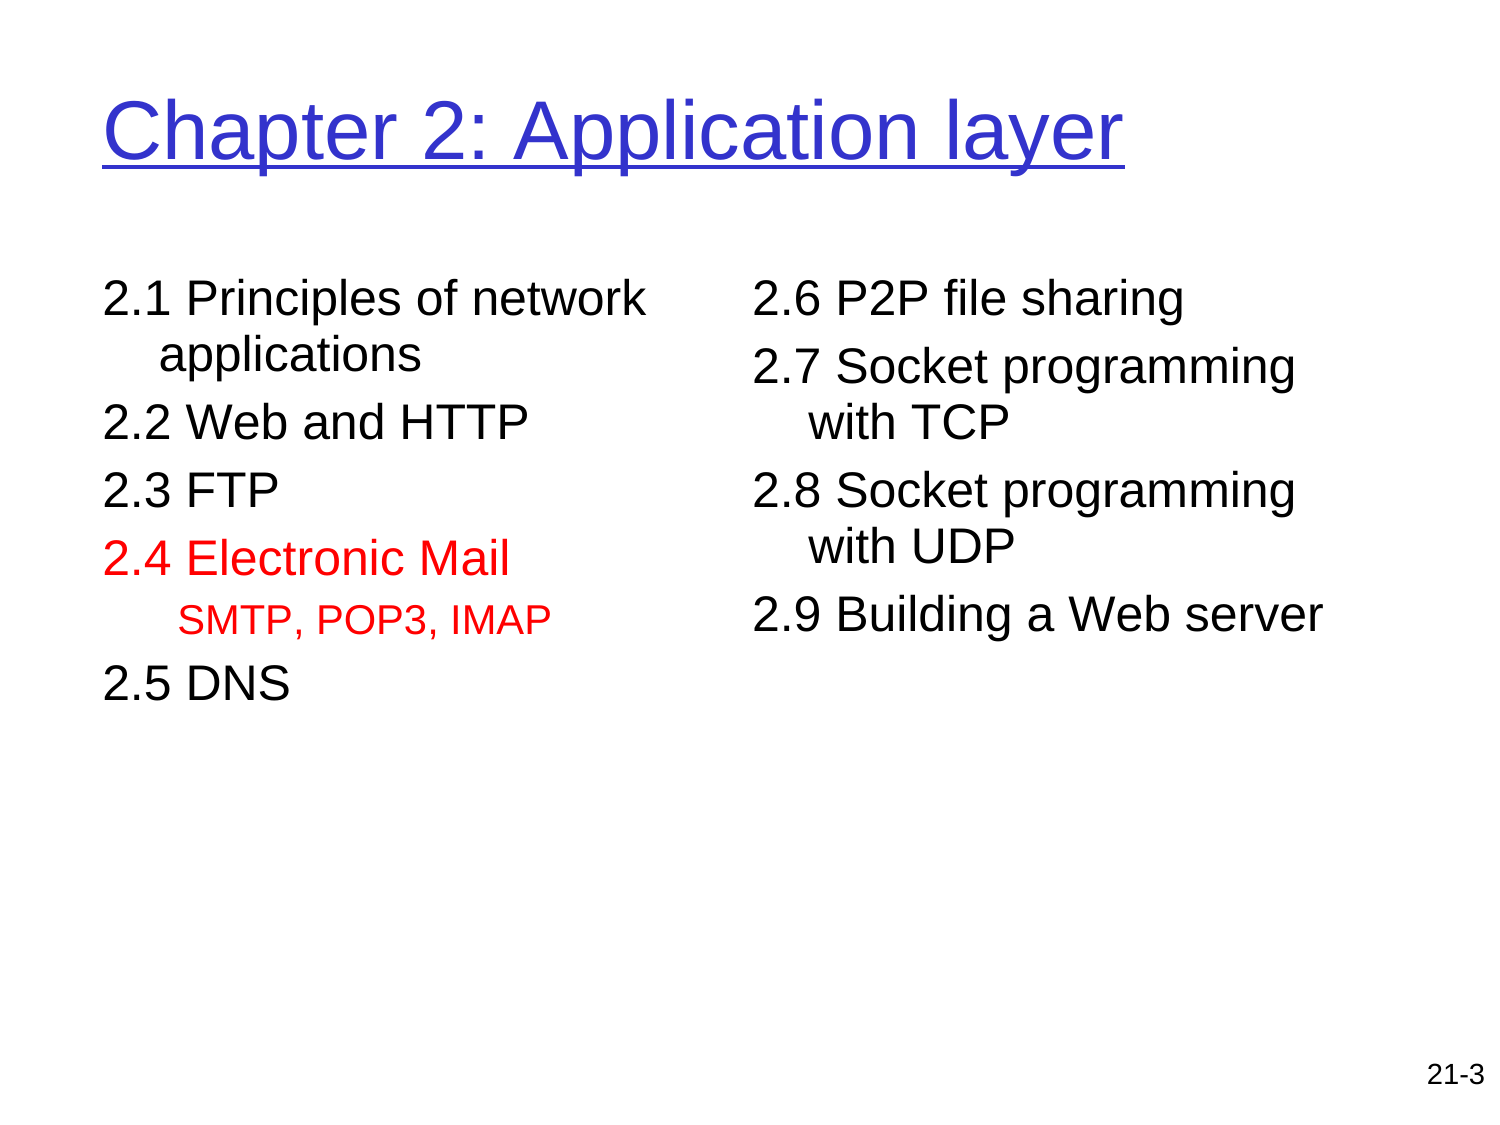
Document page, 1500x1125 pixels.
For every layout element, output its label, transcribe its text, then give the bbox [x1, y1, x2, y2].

title Chapter 2: Application layer [87, 37, 1363, 225]
list 2.6 P2P file sharing 2.7 Socket programming with TCP 2.8 Socket programming with UDP 2.9 Building a Web server [737, 262, 1403, 1026]
list 2.1 Principles of network applications 2.2 Web and HTTP 2.3 FTP 2.4 Electronic Mail SMTP, POP3, IMAP 2.5 DNS [87, 262, 713, 1026]
